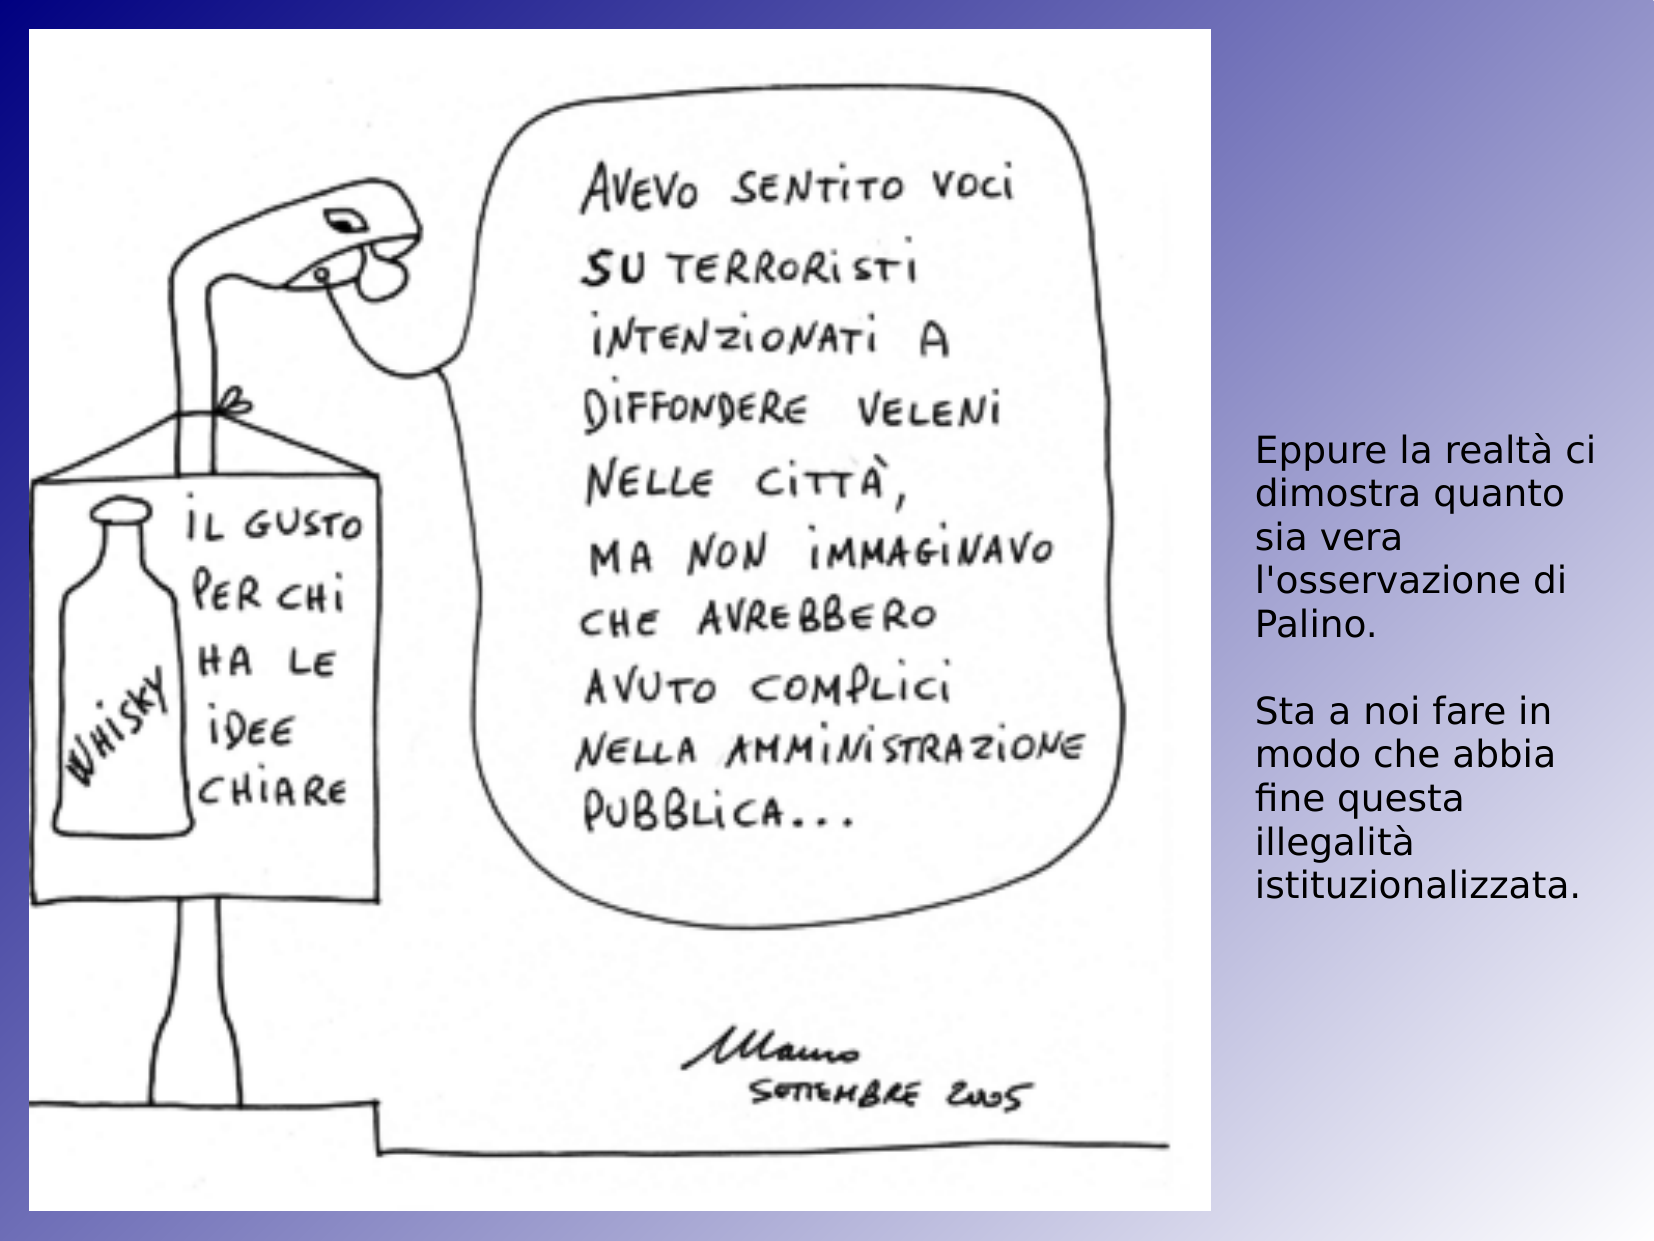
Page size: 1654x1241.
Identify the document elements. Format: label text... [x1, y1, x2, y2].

text_box Eppure la realtà ci dimostra quanto sia vera l'osservazione di Palino. Sta a noi fare in modo che abbia fine questa illegalità istituzionalizzata. [1240, 29, 1625, 1211]
picture [29, 29, 1211, 1211]
